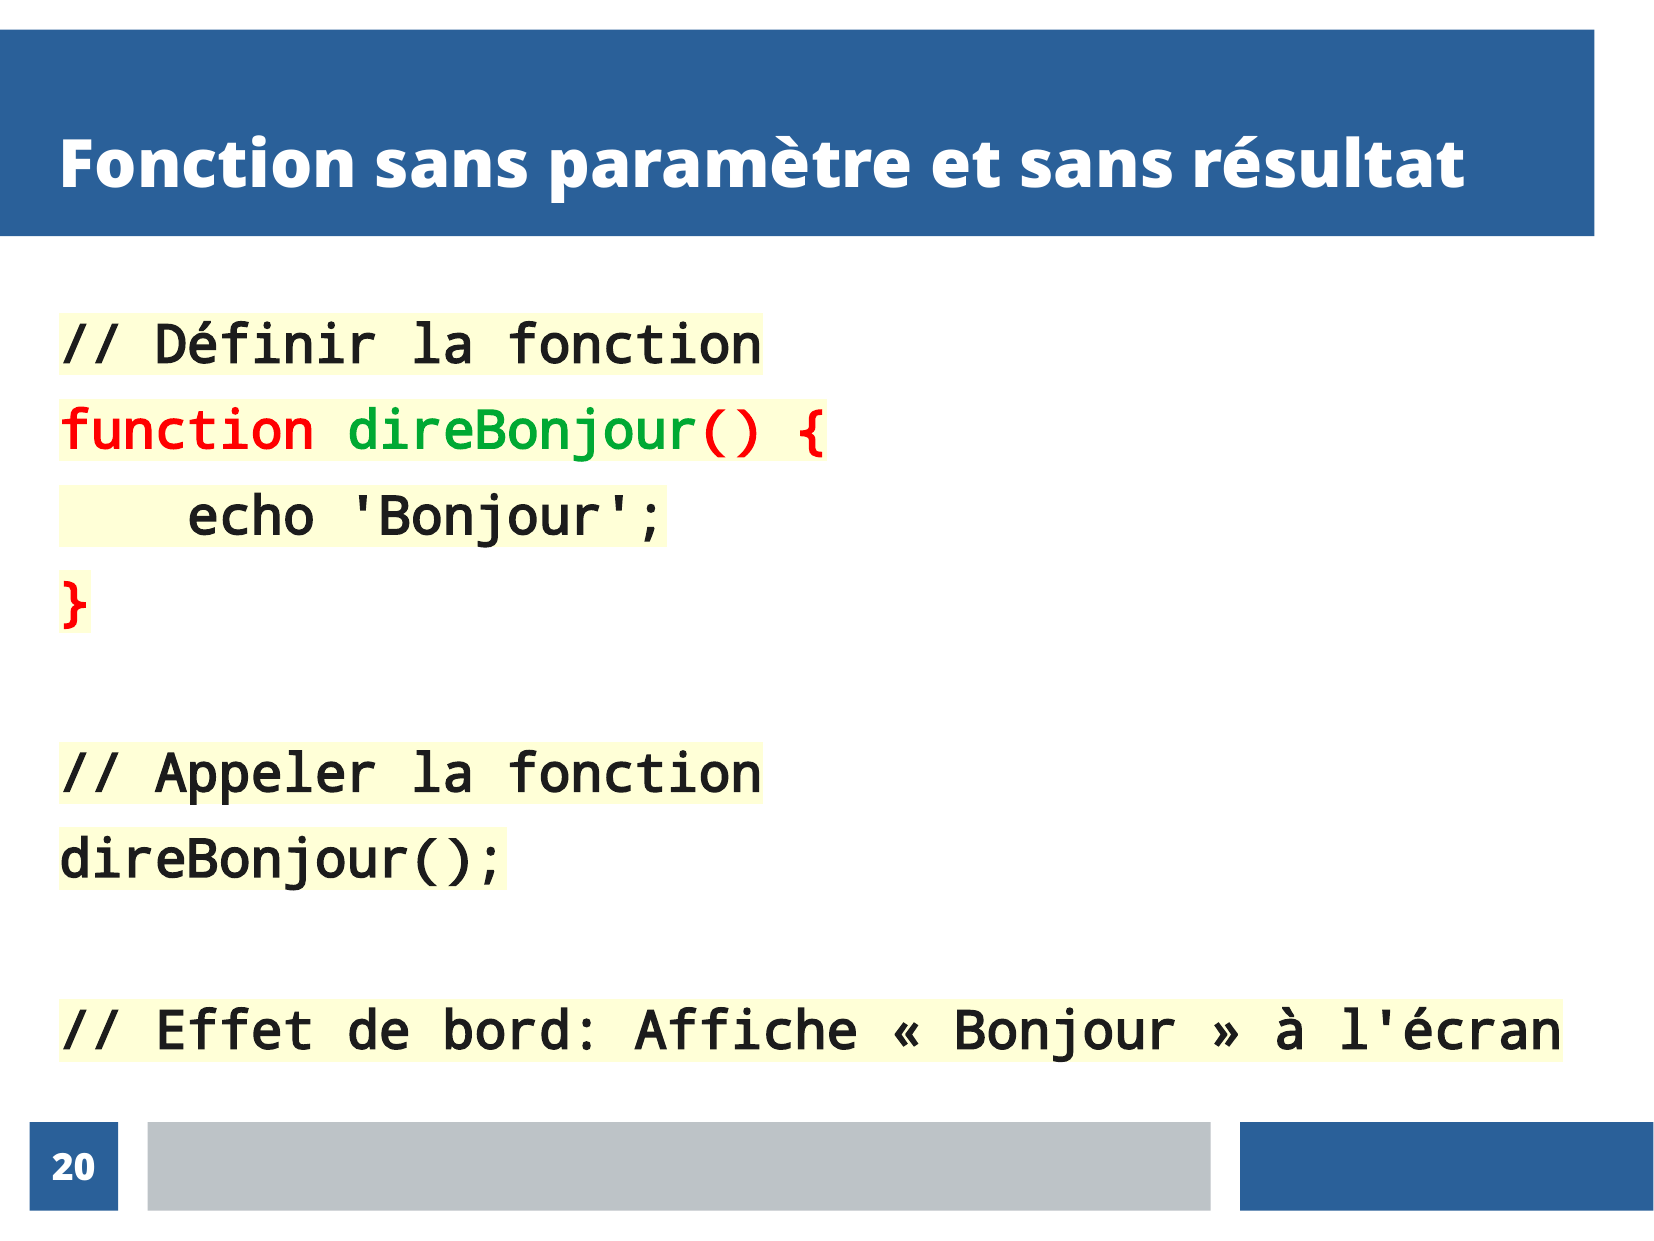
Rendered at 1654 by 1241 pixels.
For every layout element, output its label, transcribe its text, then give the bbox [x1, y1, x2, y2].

title Fonction sans paramètre et sans résultat [59, 59, 1595, 207]
list // Définir la fonction function direBonjour() { echo 'Bonjour'; } // Appeler la fonction direBonjour(); // Effet de bord: Affiche « Bonjour » à l'écran [59, 312, 1565, 1081]
